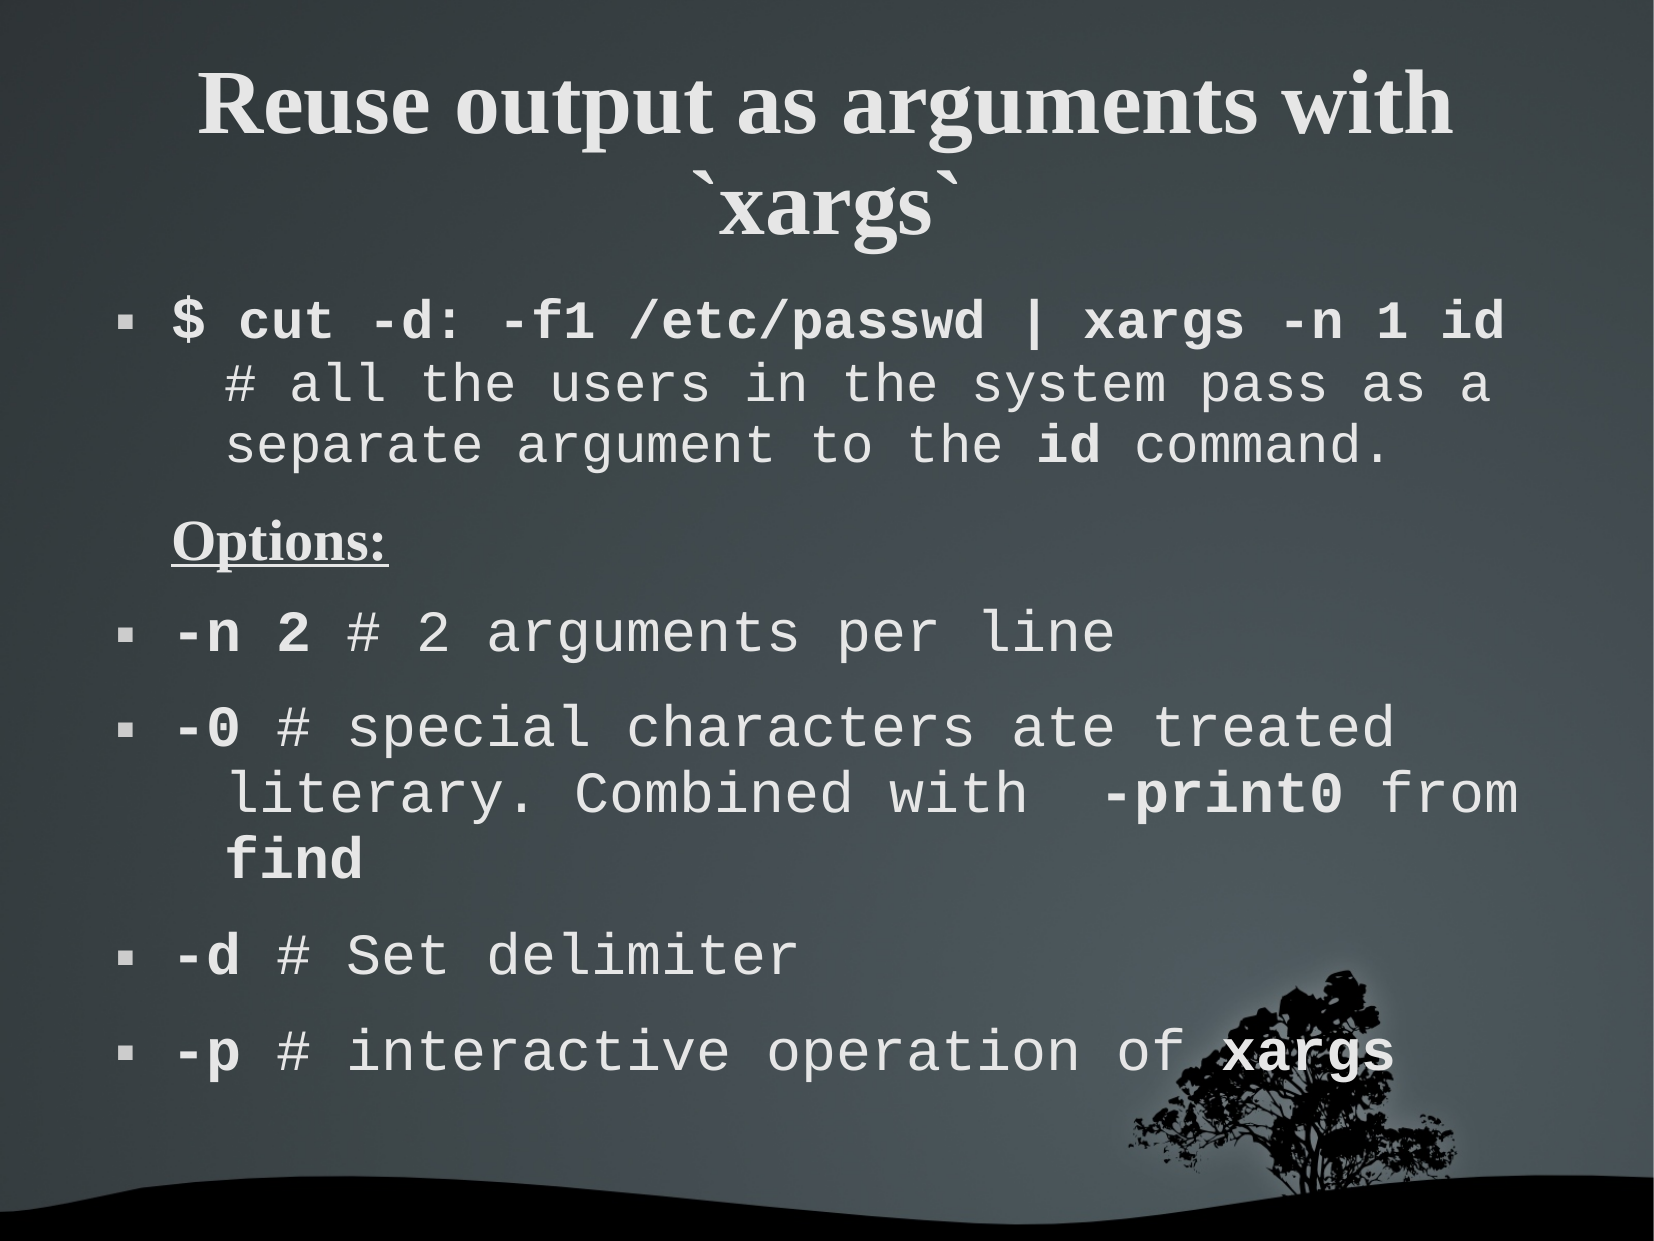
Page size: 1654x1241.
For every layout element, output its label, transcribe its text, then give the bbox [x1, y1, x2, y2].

title Reuse output as arguments with `xargs` [82, 49, 1571, 257]
list $ cut -d: -f1 /etc/passwd | xargs -n 1 id # all the users in the system pass as a separate argument to the id command. Options: -n 2 # 2 arguments per line -0 # special characters ate treated literary. Combined with -print0 from find -d # Set delimiter -p # interactive operation of xargs [82, 290, 1571, 1217]
picture [0, 0, 1654, 1241]
